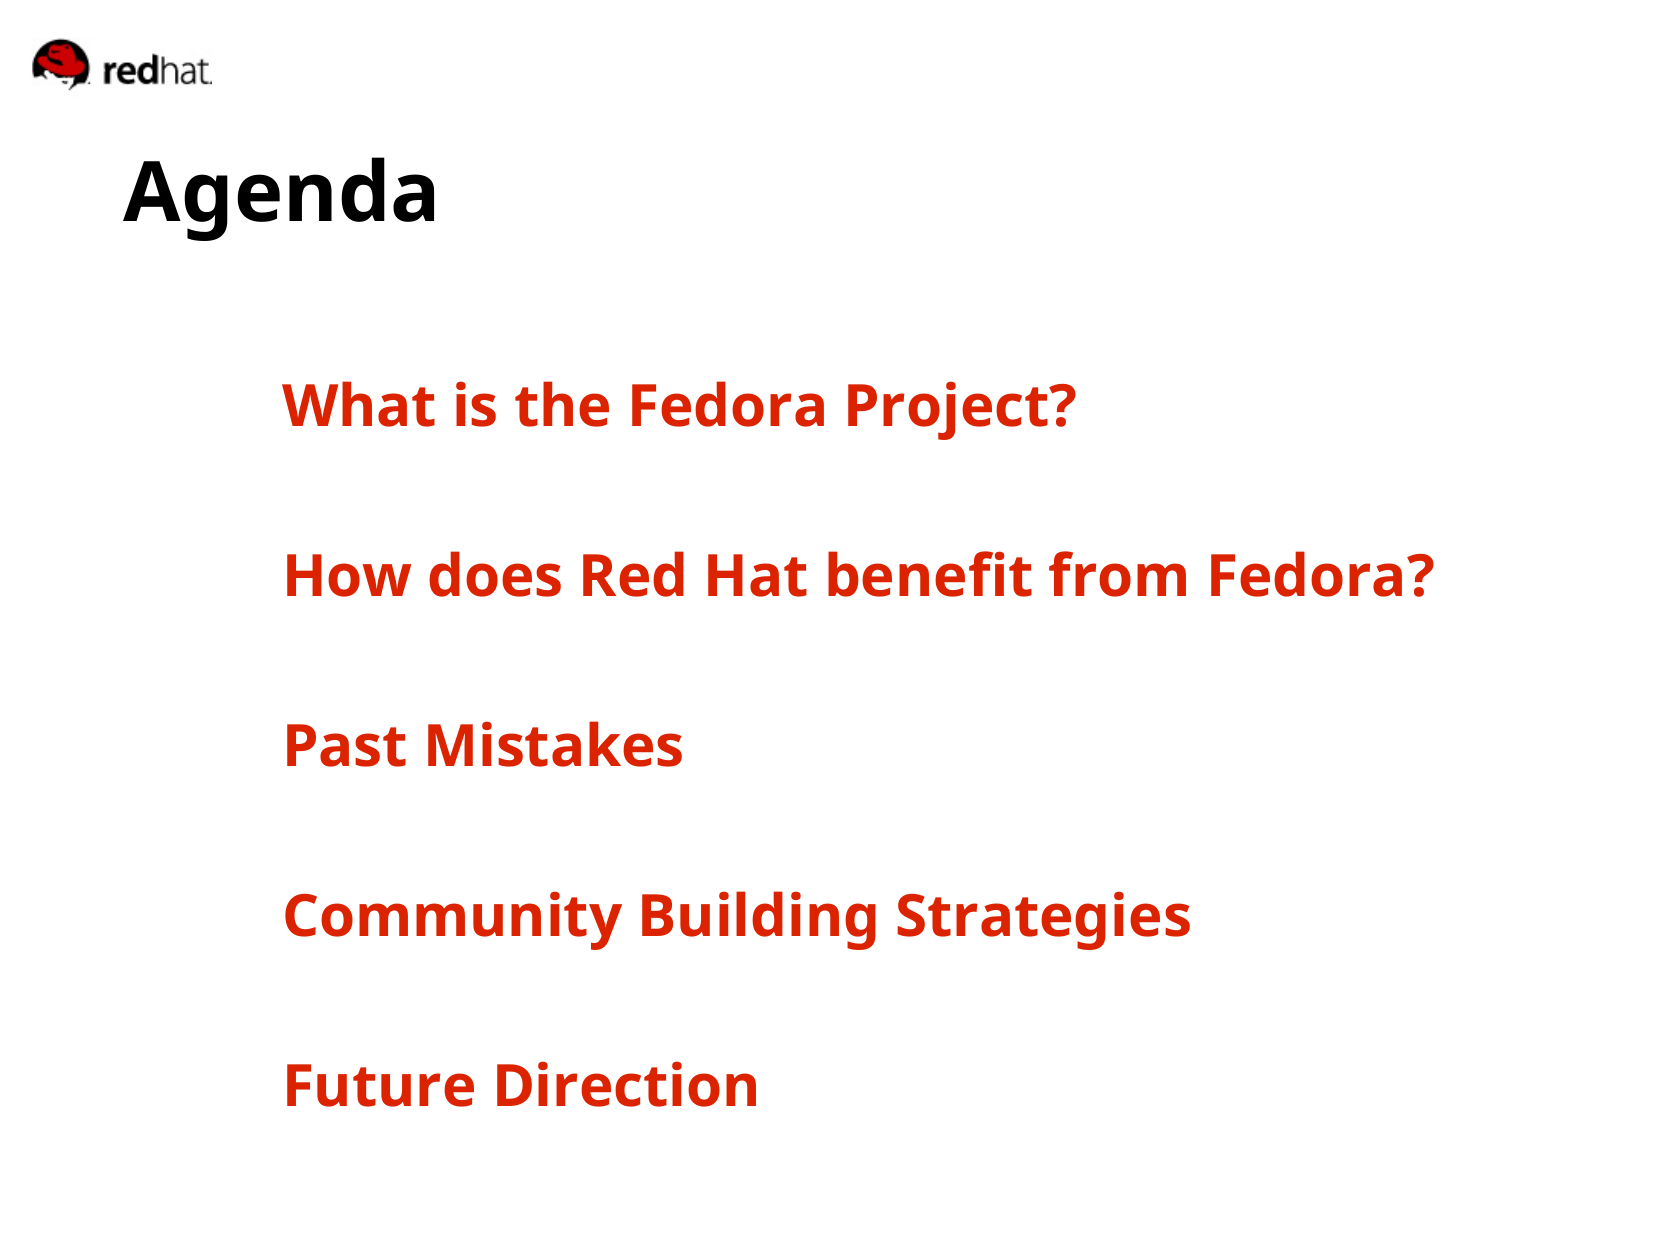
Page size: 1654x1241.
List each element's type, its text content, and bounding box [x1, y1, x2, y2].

title Agenda [123, 134, 1529, 184]
list What is the Fedora Project? How does Red Hat benefit from Fedora? Past Mistakes Community Building Strategies Future Direction [116, 184, 1567, 1095]
picture [31, 37, 212, 98]
